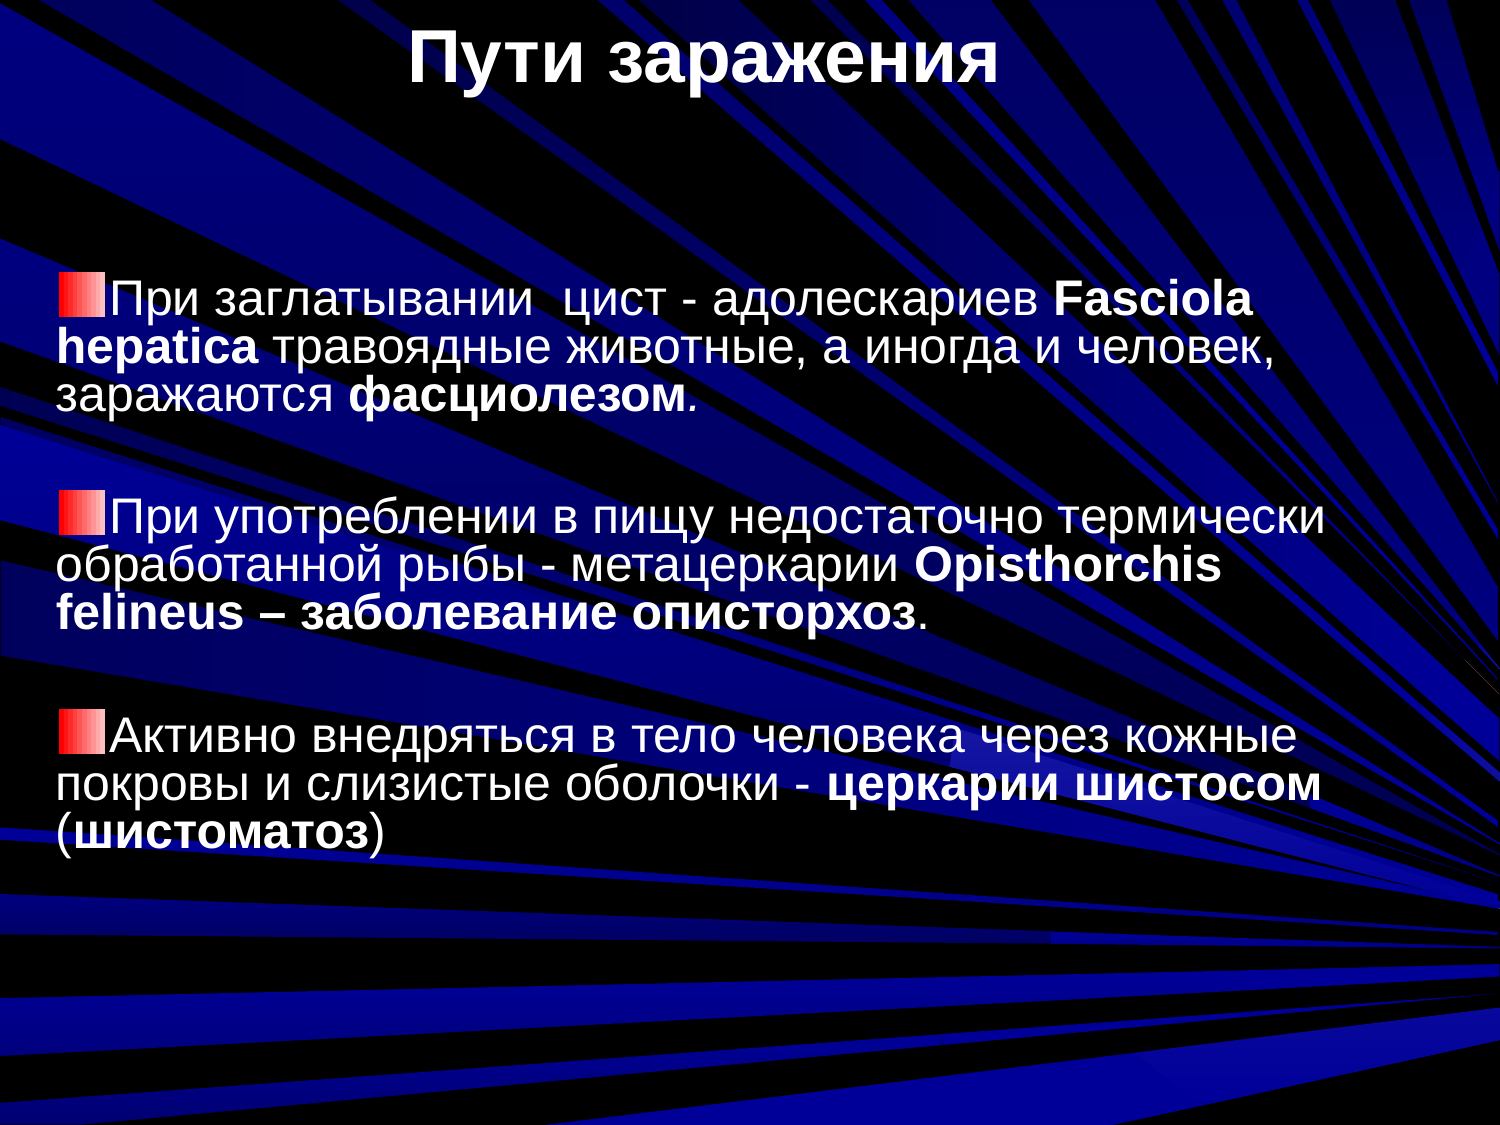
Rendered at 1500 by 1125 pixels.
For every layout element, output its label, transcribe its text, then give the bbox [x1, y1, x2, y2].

list При заглатывании цист - адолескариев Fasciola hepatica травоядные животные, а иногда и человек, заражаются фасциолезом. При употреблении в пищу недостаточно термически обработанной рыбы - метацеркарии Орisthorchis felineus – заболевание описторхоз. Активно внедряться в тело человека через кожные покровы и слизистые оболочки - церкарии шистосом (шистоматоз) [41, 184, 1365, 1035]
title Пути заражения [29, 0, 1380, 188]
